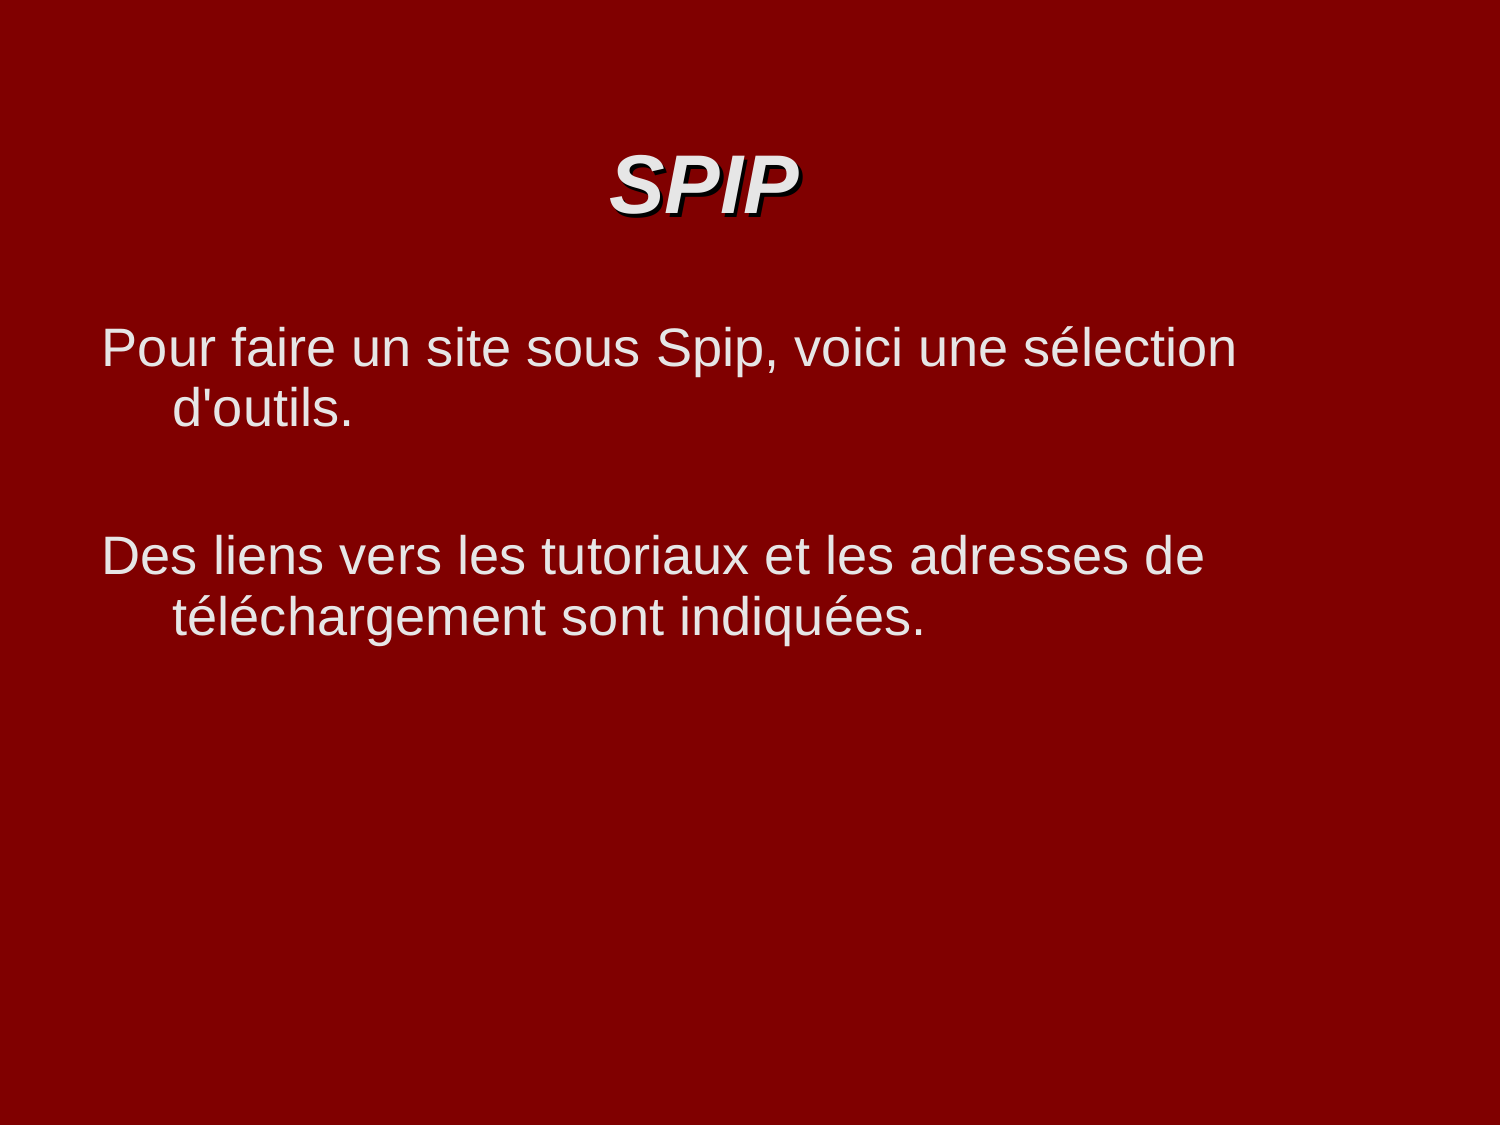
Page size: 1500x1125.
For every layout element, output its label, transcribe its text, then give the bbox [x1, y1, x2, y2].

title SPIP [66, 59, 1342, 240]
list Pour faire un site sous Spip, voici une sélection d'outils. Des liens vers les tutoriaux et les adresses de téléchargement sont indiquées. [75, 309, 1417, 1044]
